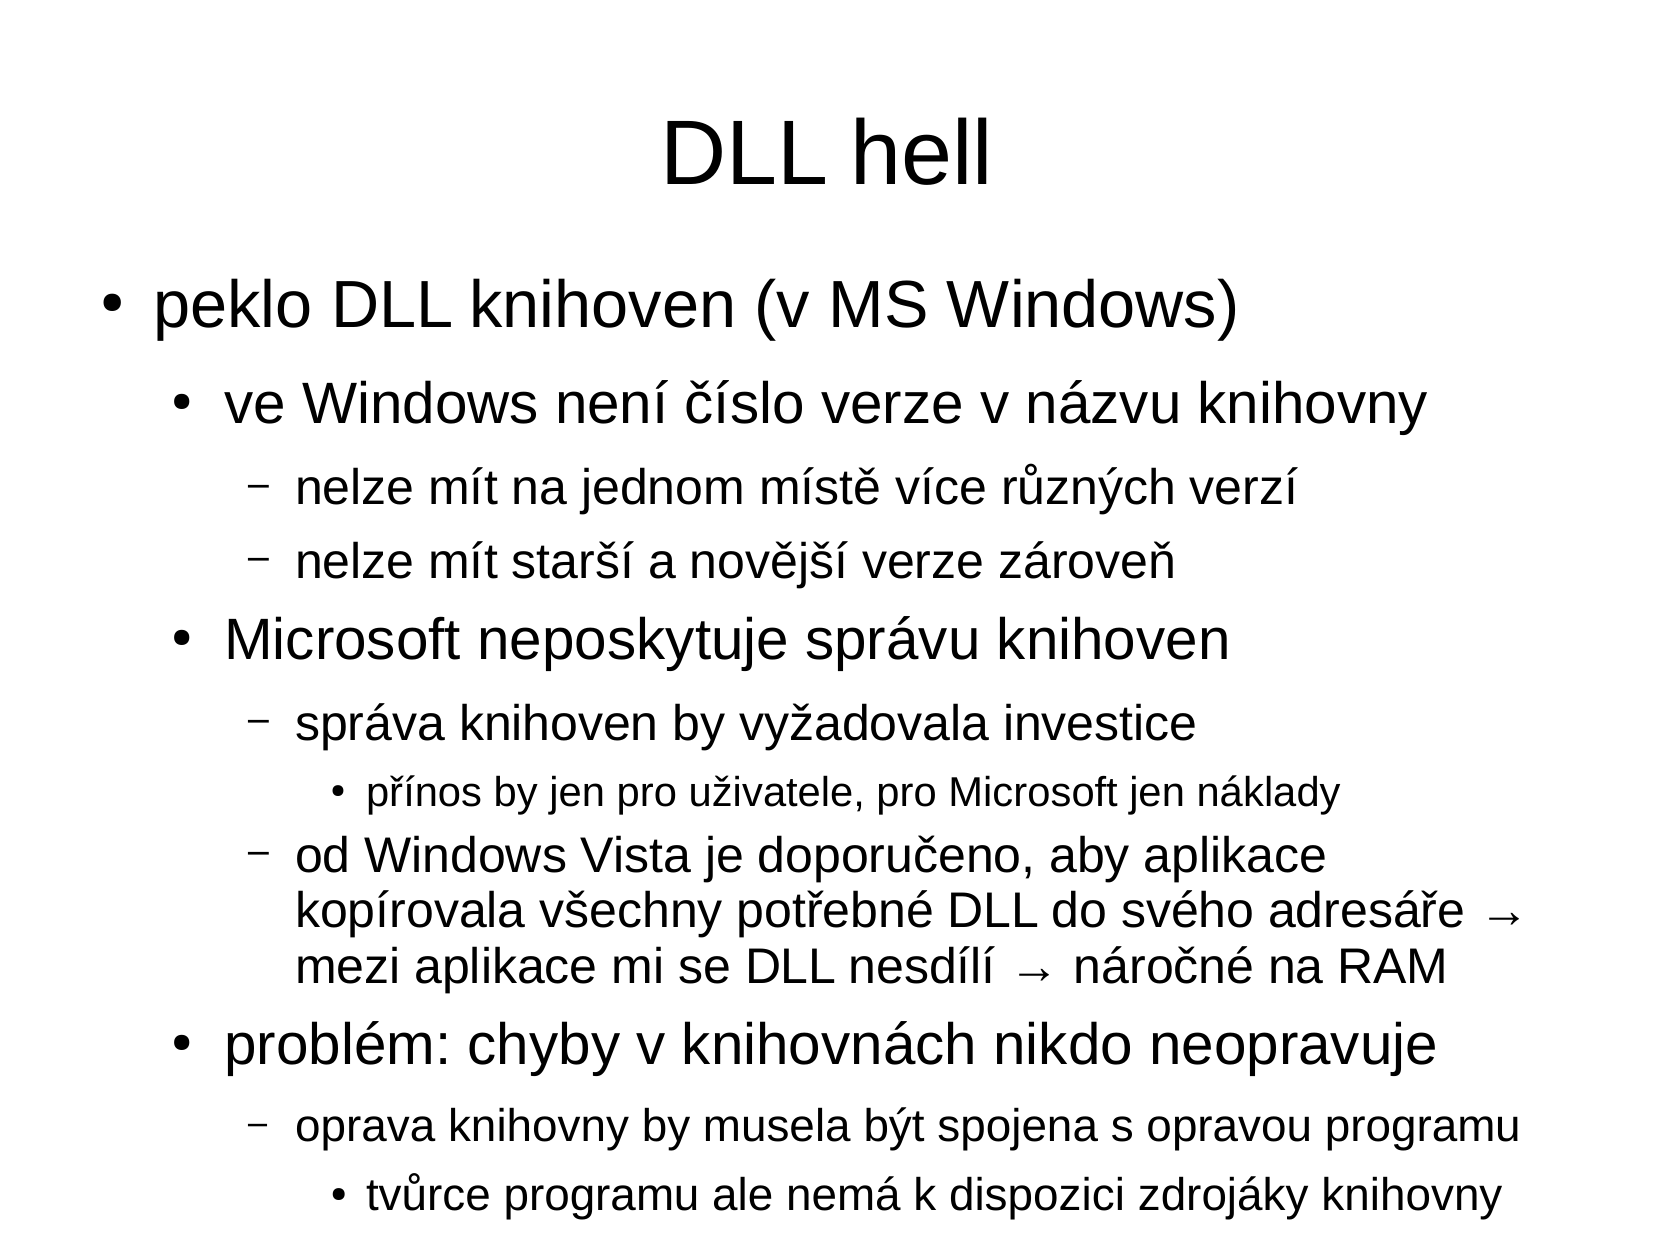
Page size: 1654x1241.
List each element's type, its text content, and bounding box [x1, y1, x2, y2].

title DLL hell [82, 49, 1571, 257]
list peklo DLL knihoven (v MS Windows) ve Windows není číslo verze v názvu knihovny nelze mít na jednom místě více různých verzí nelze mít starší a novější verze zároveň Microsoft neposkytuje správu knihoven správa knihoven by vyžadovala investice přínos by jen pro uživatele, pro Microsoft jen náklady od Windows Vista je doporučeno, aby aplikace kopírovala všechny potřebné DLL do svého adresáře → mezi aplikace mi se DLL nesdílí → náročné na RAM problém: chyby v knihovnách nikdo neopravuje oprava knihovny by musela být spojena s opravou programu tvůrce programu ale nemá k dispozici zdrojáky knihovny [82, 266, 1571, 1221]
